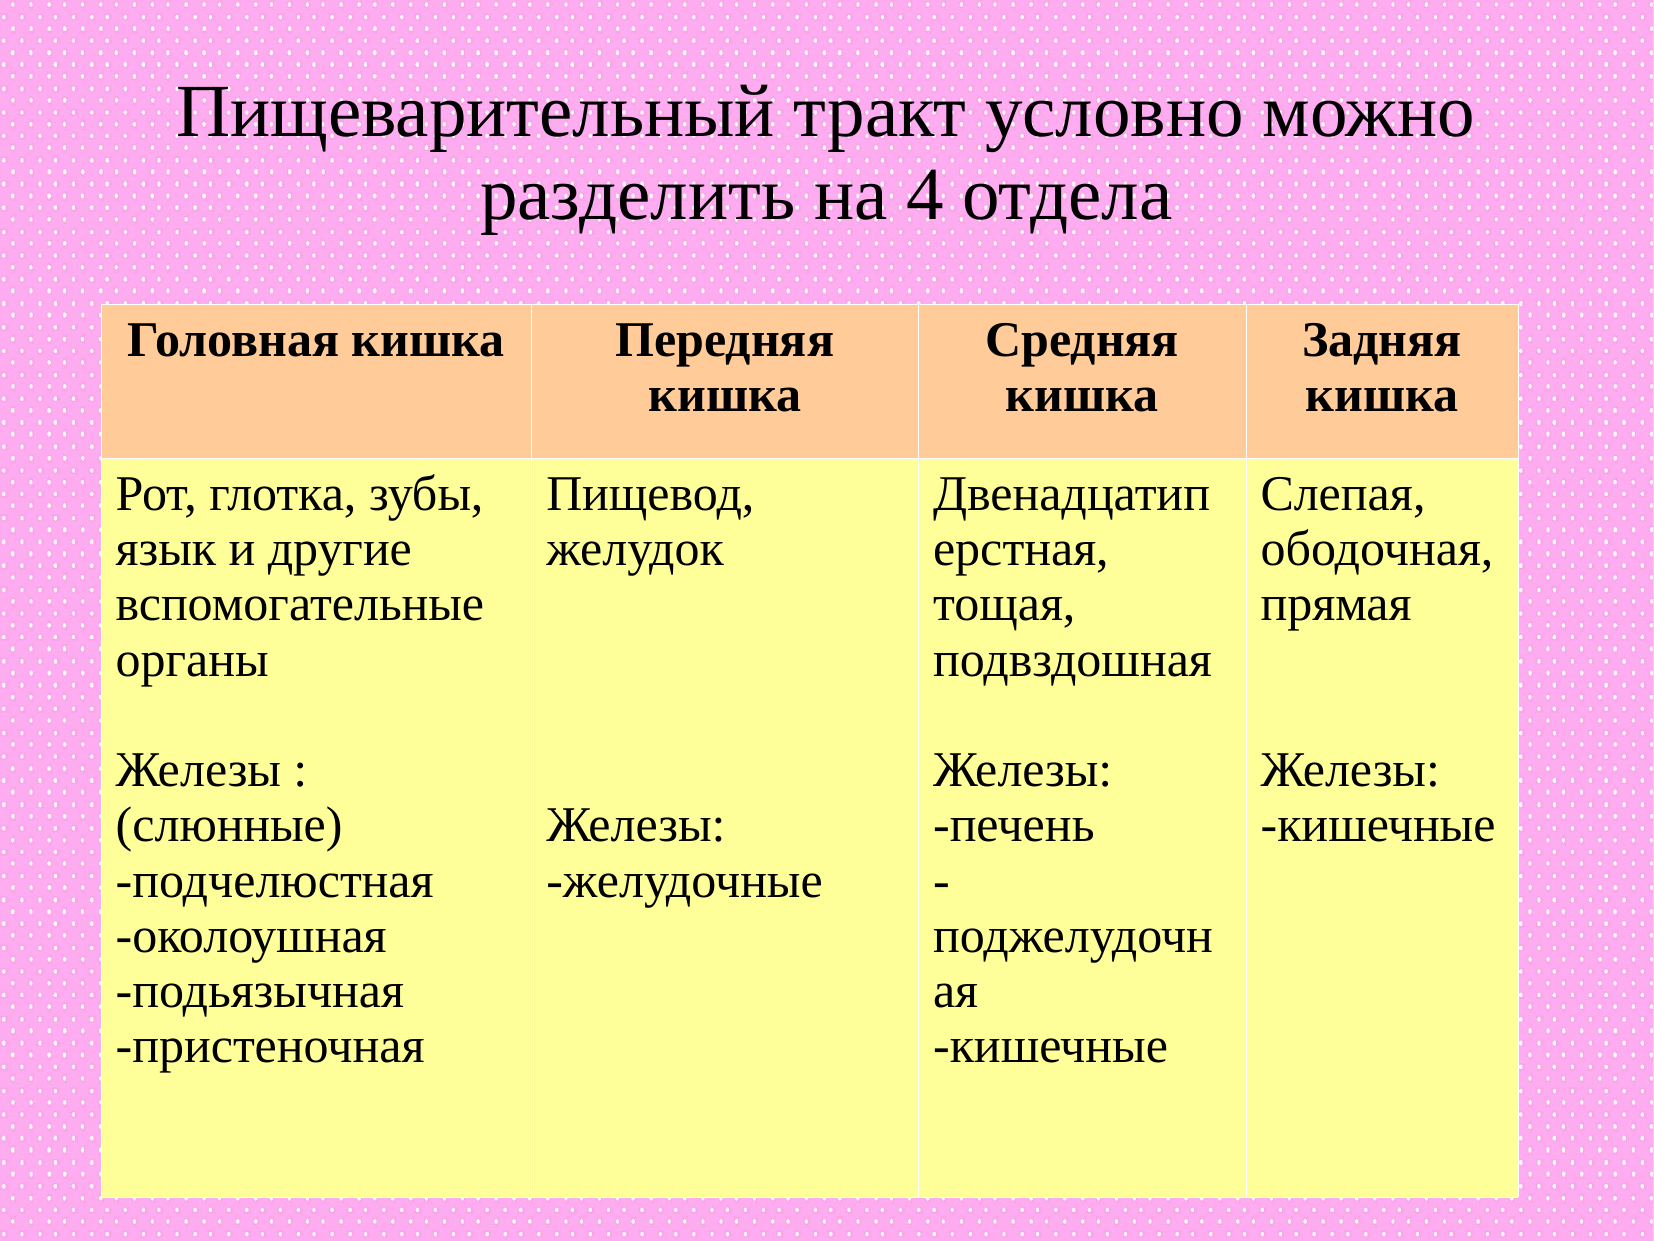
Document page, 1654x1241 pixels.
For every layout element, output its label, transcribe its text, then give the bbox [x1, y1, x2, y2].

picture [0, 0, 1654, 1241]
table_header Задняя кишка [1247, 305, 1518, 458]
table_cell Пищевод, желудок Железы: -желудочные [532, 459, 918, 1197]
table_header Передняя кишка [532, 305, 918, 458]
table_cell Двенадцатиперстная, тощая, подвздошная Железы: -печень -поджелудочная -кишечные [919, 459, 1246, 1197]
table_cell Слепая, ободочная, прямая Железы: -кишечные [1247, 459, 1518, 1197]
table_header Головная кишка [102, 305, 531, 458]
title Пищеварительный тракт условно можно разделить на 4 отдела [82, 49, 1571, 257]
table_header Средняя кишка [919, 305, 1246, 458]
table_cell Рот, глотка, зубы, язык и другие вспомогательные органы Железы : (слюнные) -подчелюстная -околоушная -подьязычная -пристеночная [102, 459, 531, 1197]
